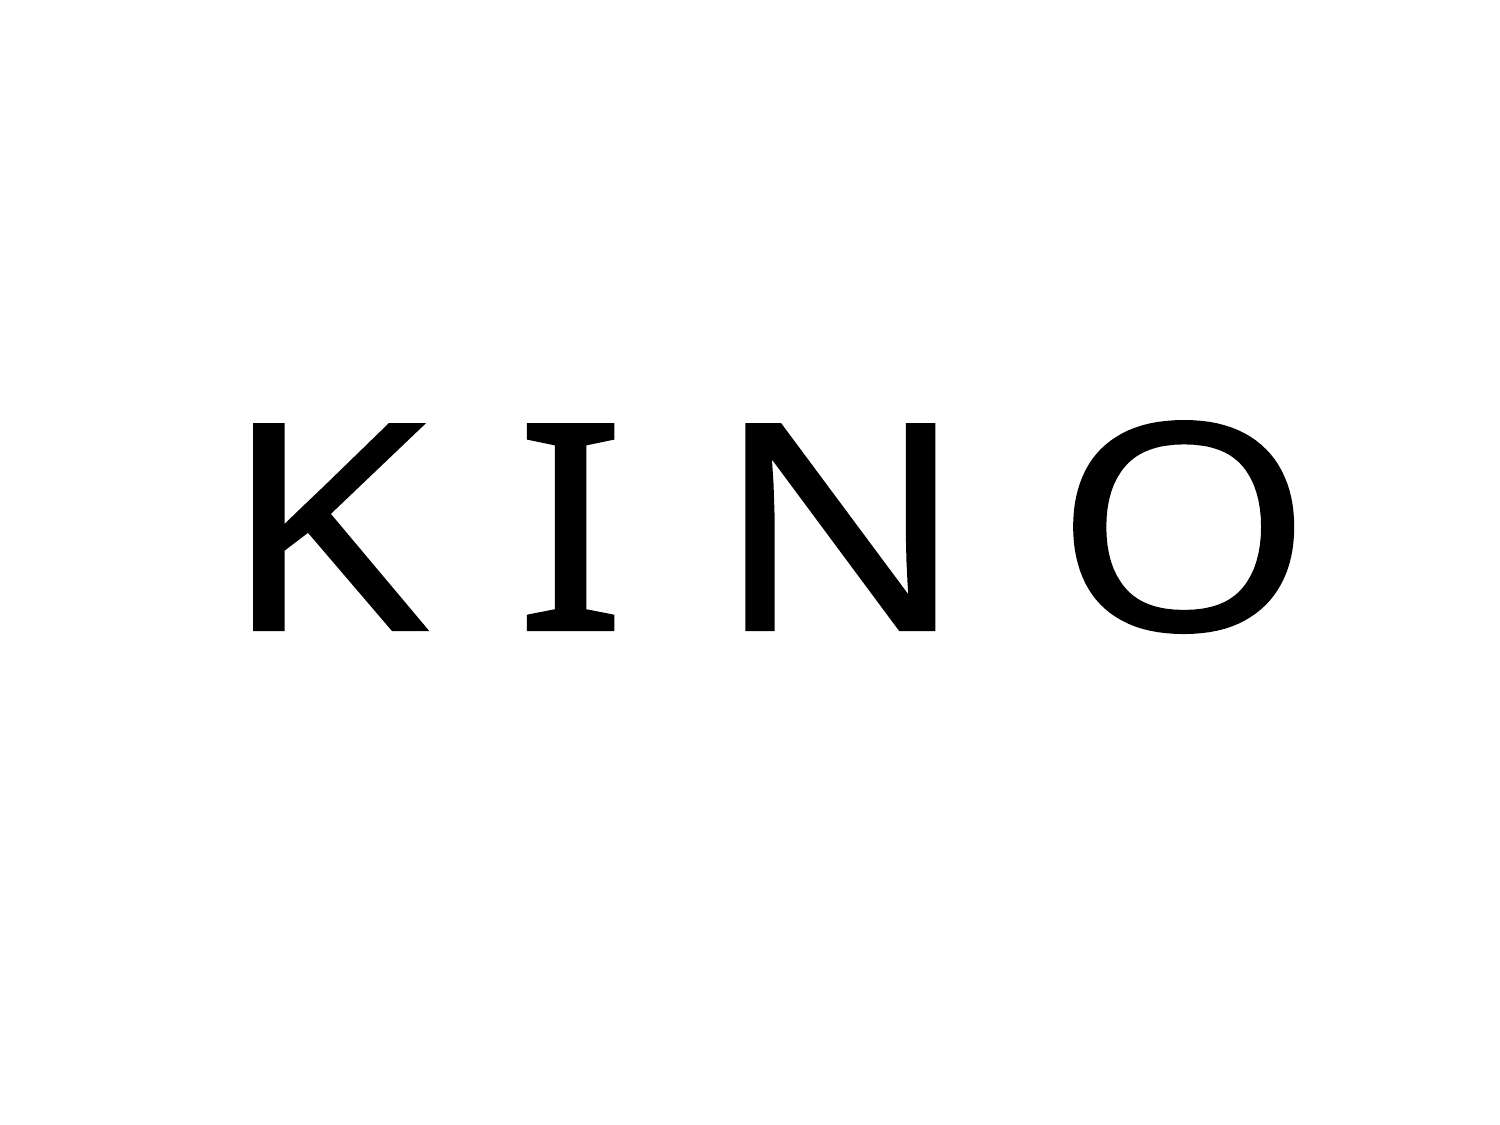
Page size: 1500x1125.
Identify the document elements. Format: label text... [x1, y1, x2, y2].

text_box K I N O [527, 423, 614, 631]
text_box K I N O [253, 423, 428, 631]
text_box K I N O [1073, 420, 1294, 634]
text_box K I N O [746, 423, 935, 631]
